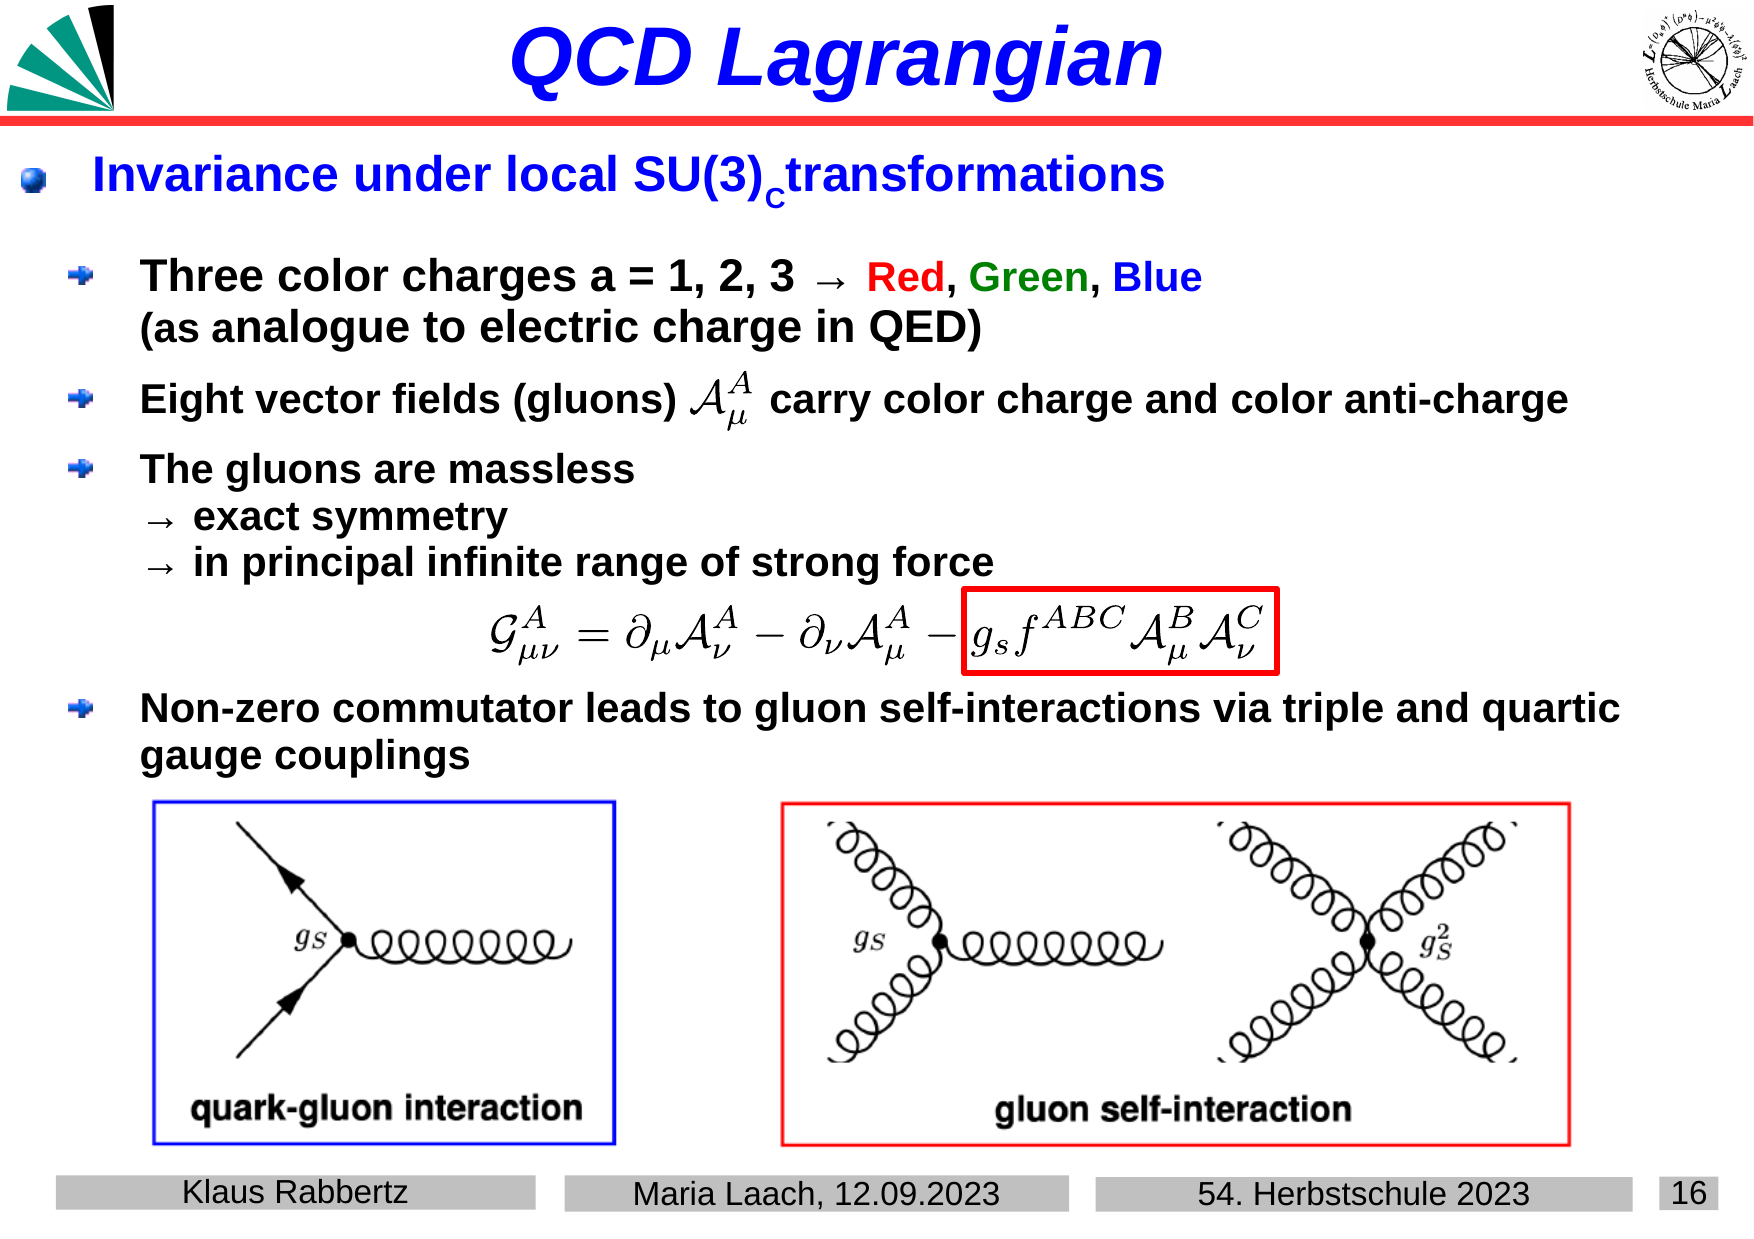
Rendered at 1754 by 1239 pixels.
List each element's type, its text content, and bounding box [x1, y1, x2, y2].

picture [771, 793, 1581, 1151]
picture [7, 5, 114, 112]
picture [489, 605, 961, 666]
list Invariance under local SU(3)Ctransformations Three color charges a = 1, 2, 3 → Red, Green, Blue (as analogue to electric charge in QED) Eight vector fields (gluons) carry color charge and color anti-charge The gluons are massless → exact symmetry → in principal infinite range of strong force Non-zero commutator leads to gluon self-interactions via triple and quartic gauge couplings [9, 146, 1744, 1201]
picture [144, 790, 626, 1151]
picture [1643, 10, 1747, 110]
picture [688, 371, 754, 431]
picture [967, 605, 1265, 666]
title QCD Lagrangian [129, 0, 1545, 114]
